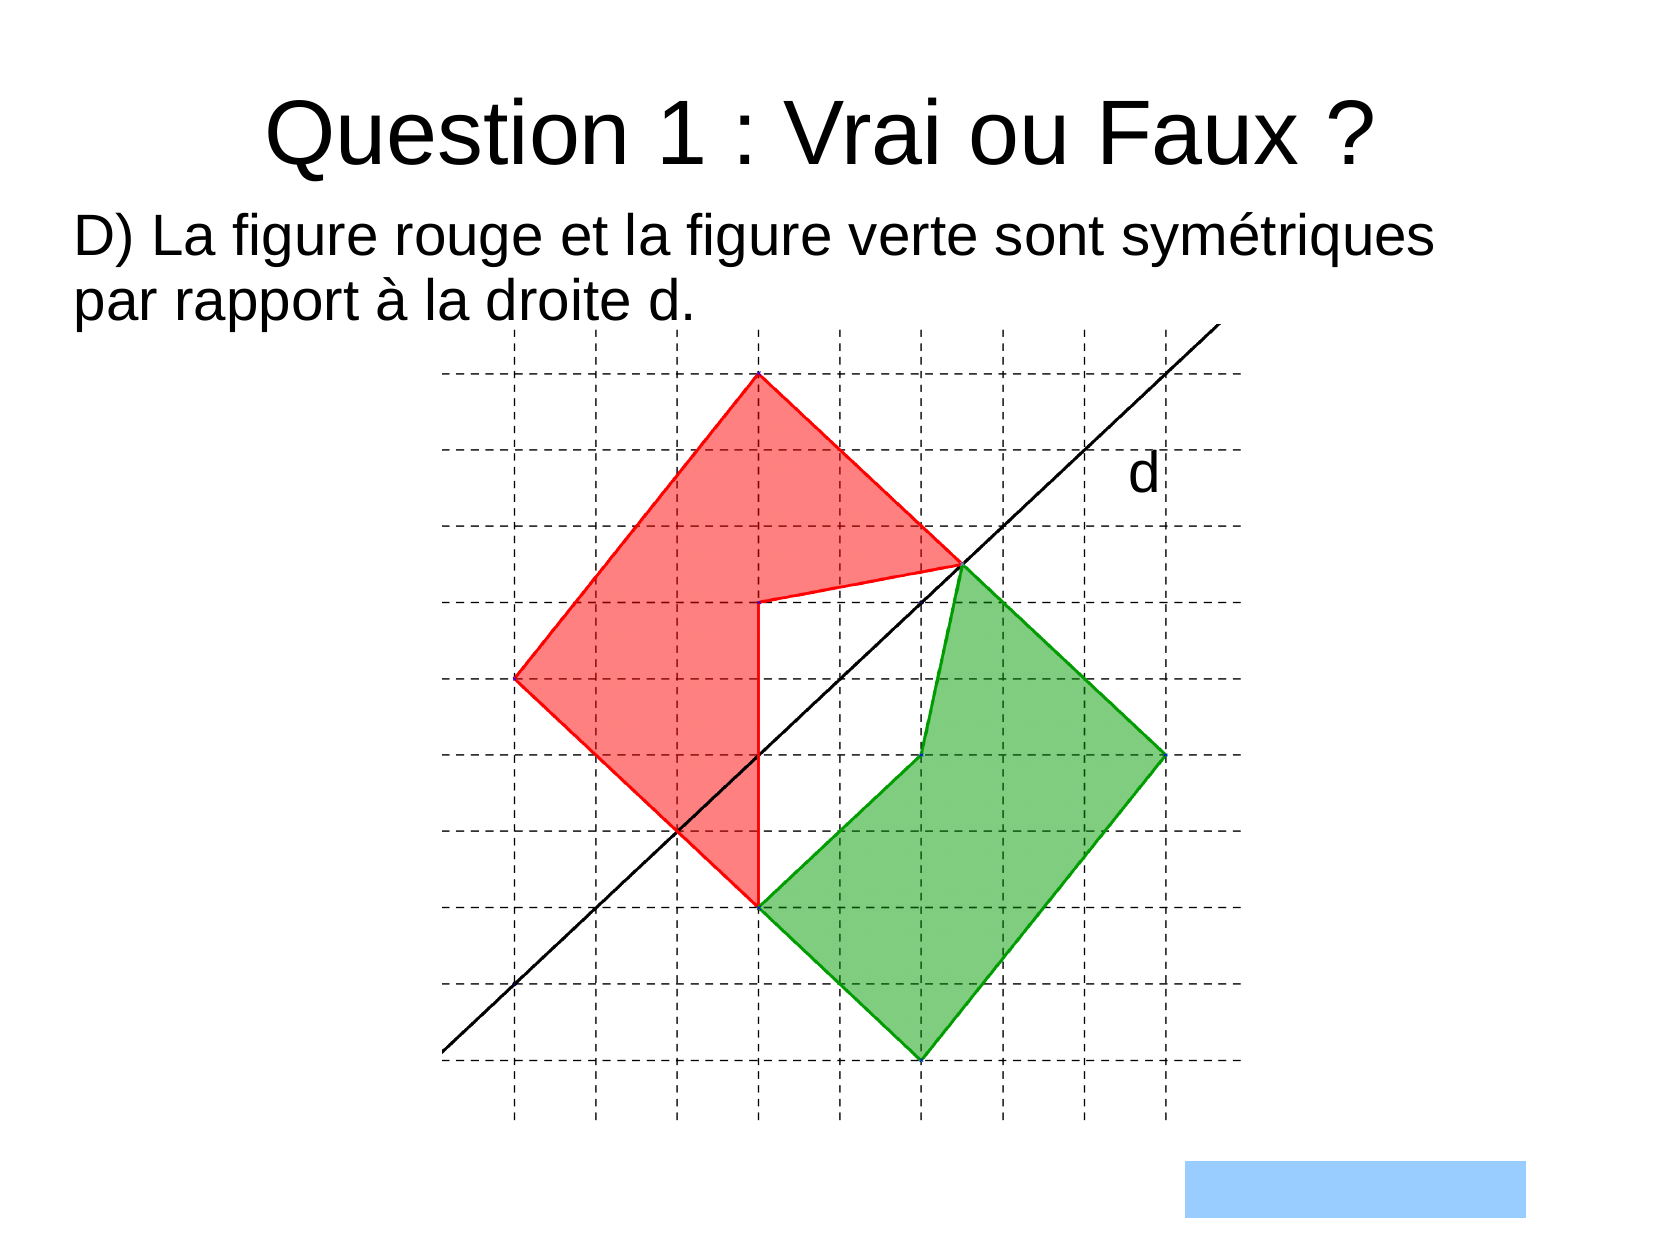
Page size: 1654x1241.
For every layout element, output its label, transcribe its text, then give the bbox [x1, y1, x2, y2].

title Question 1 : Vrai ou Faux ? [76, 29, 1565, 237]
picture [442, 324, 1241, 1123]
text_box D) La figure rouge et la figure verte sont symétriques par rapport à la droite d. [59, 195, 1506, 355]
table_header [1185, 1161, 1526, 1218]
